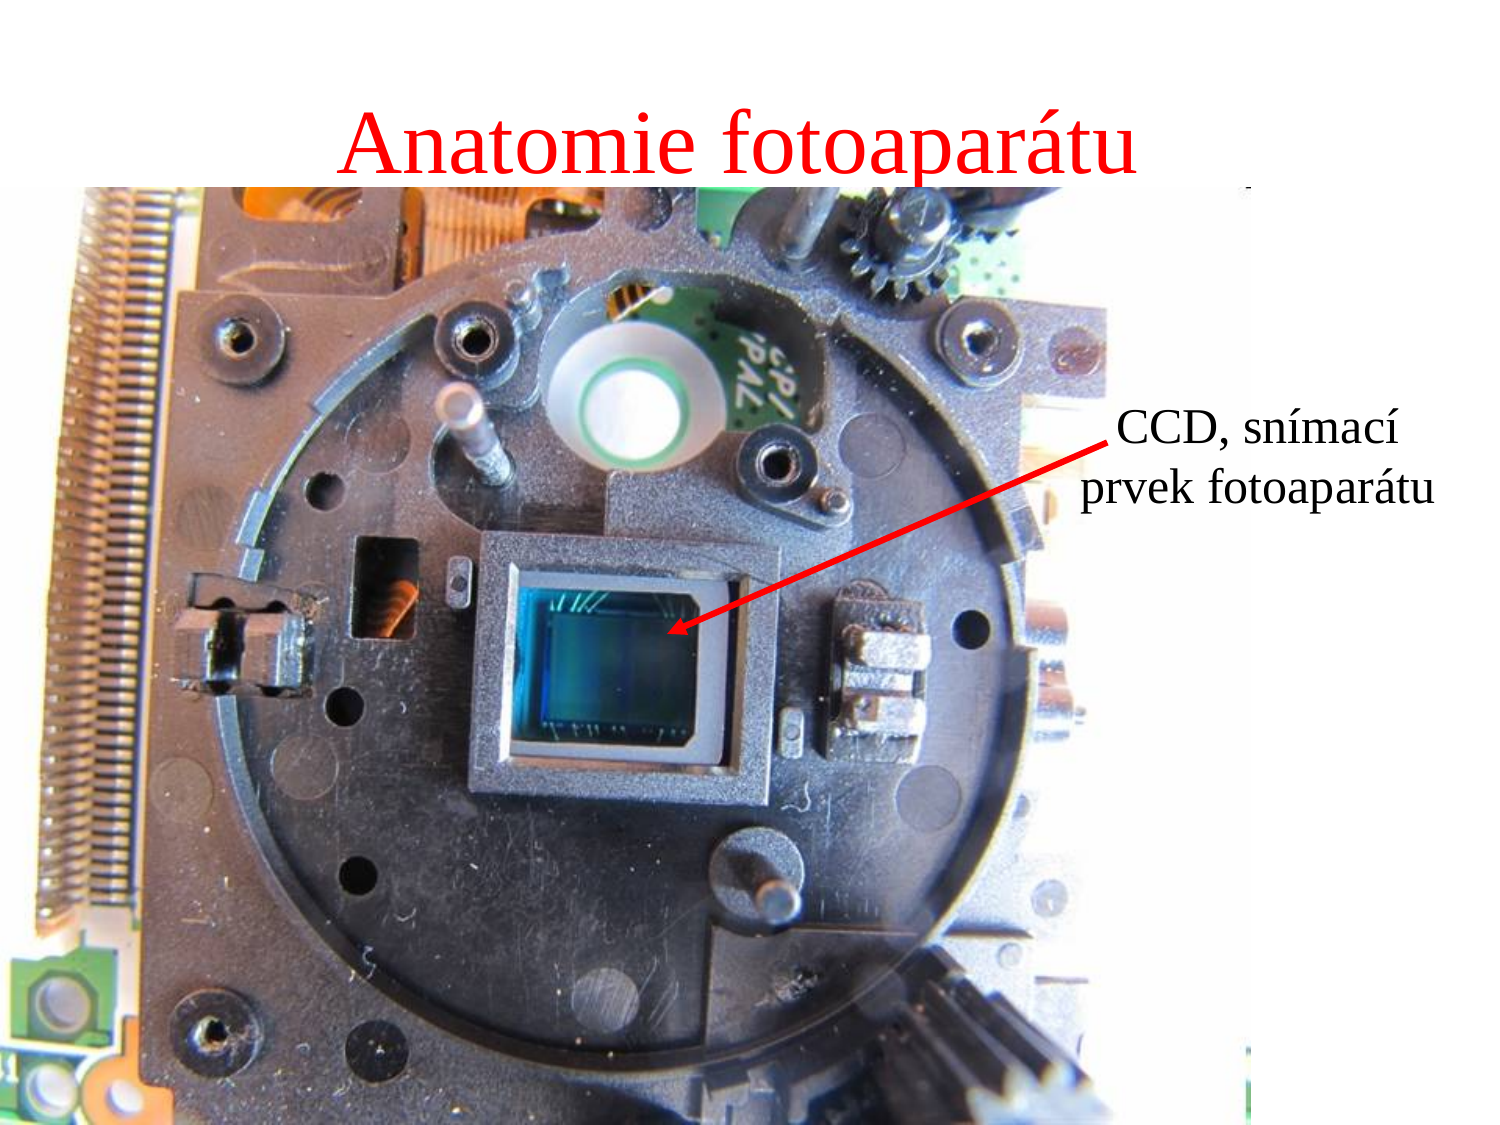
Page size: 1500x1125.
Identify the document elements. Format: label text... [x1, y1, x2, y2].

title Anatomie fotoaparátu [100, 42, 1376, 231]
text_box CCD, snímací prvek fotoaparátu [1045, 385, 1471, 521]
picture [0, 187, 1251, 1125]
